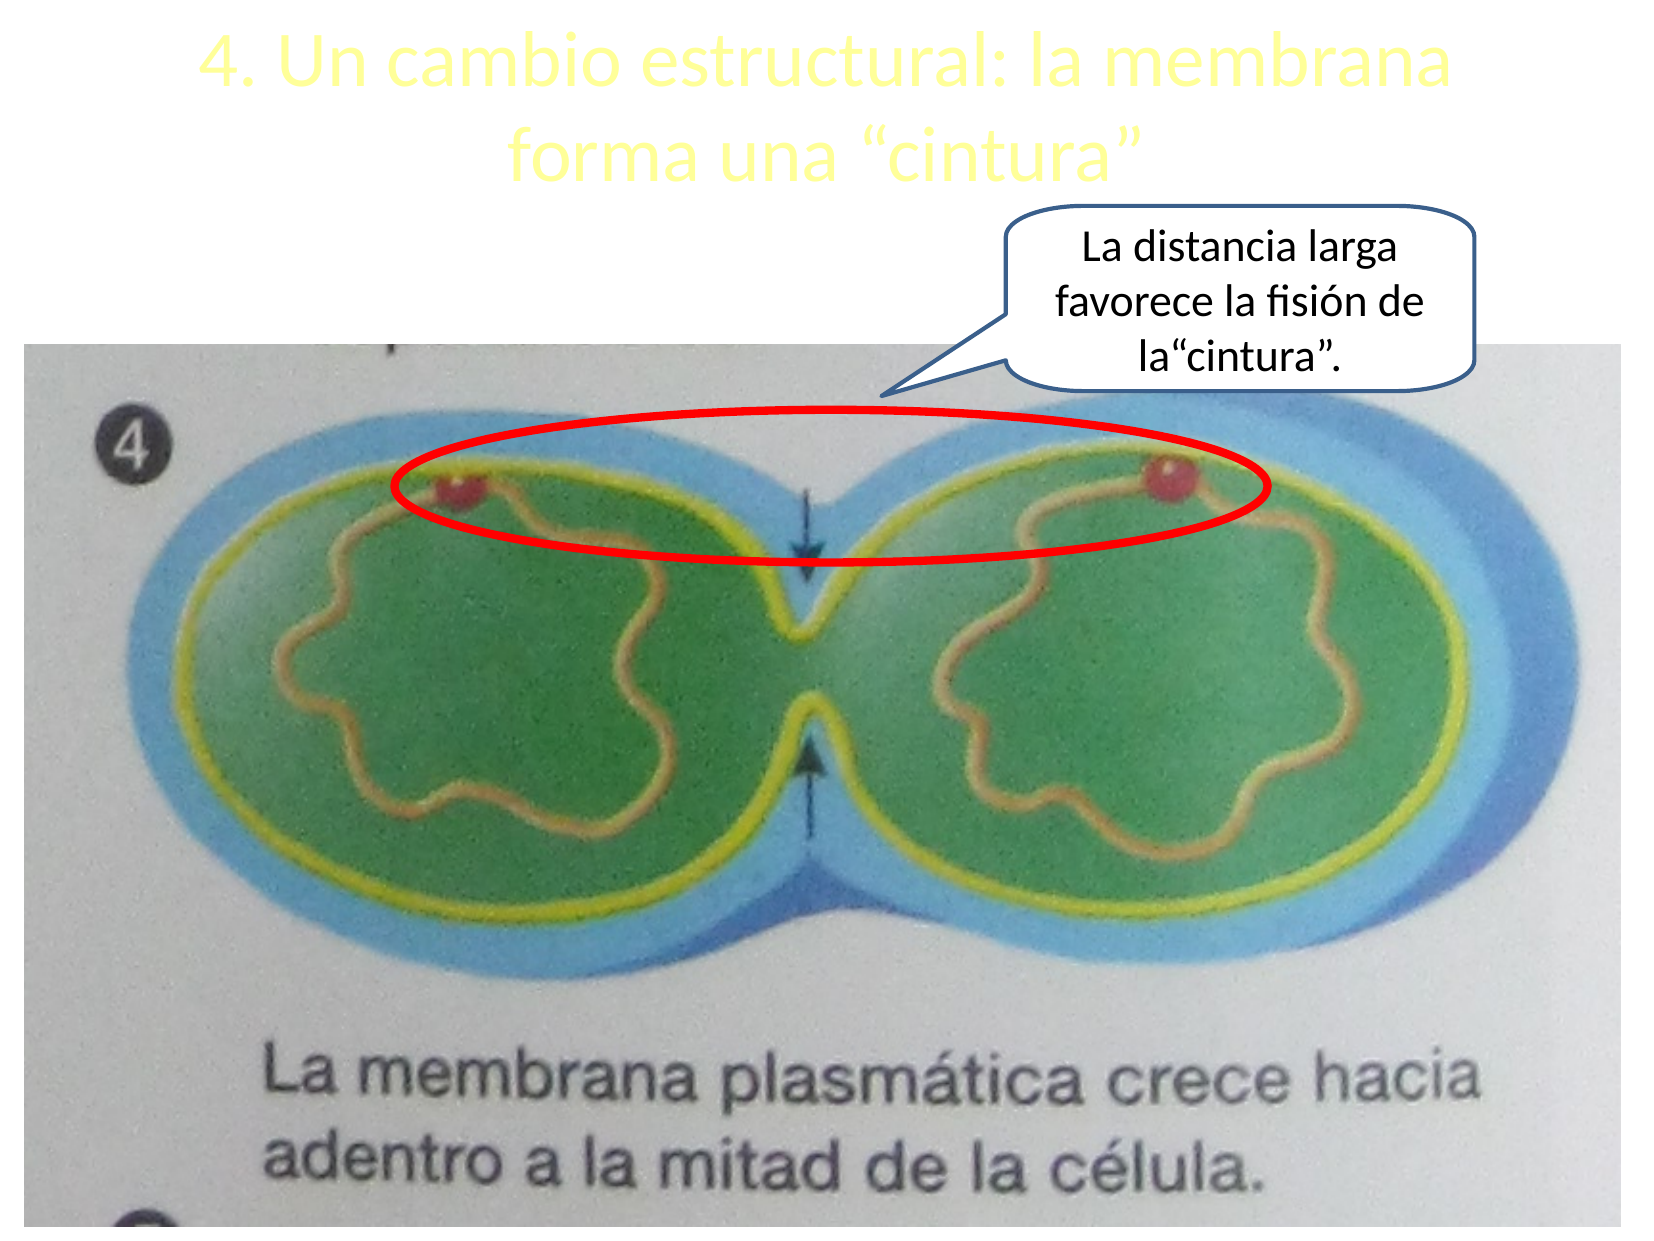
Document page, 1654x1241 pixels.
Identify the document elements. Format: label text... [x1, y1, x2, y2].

title 4. Un cambio estructural: la membrana forma una “cintura” [82, 0, 1571, 207]
text_box La distancia larga favorece la fisión de la“cintura”. [881, 205, 1475, 397]
picture [24, 344, 1621, 1227]
